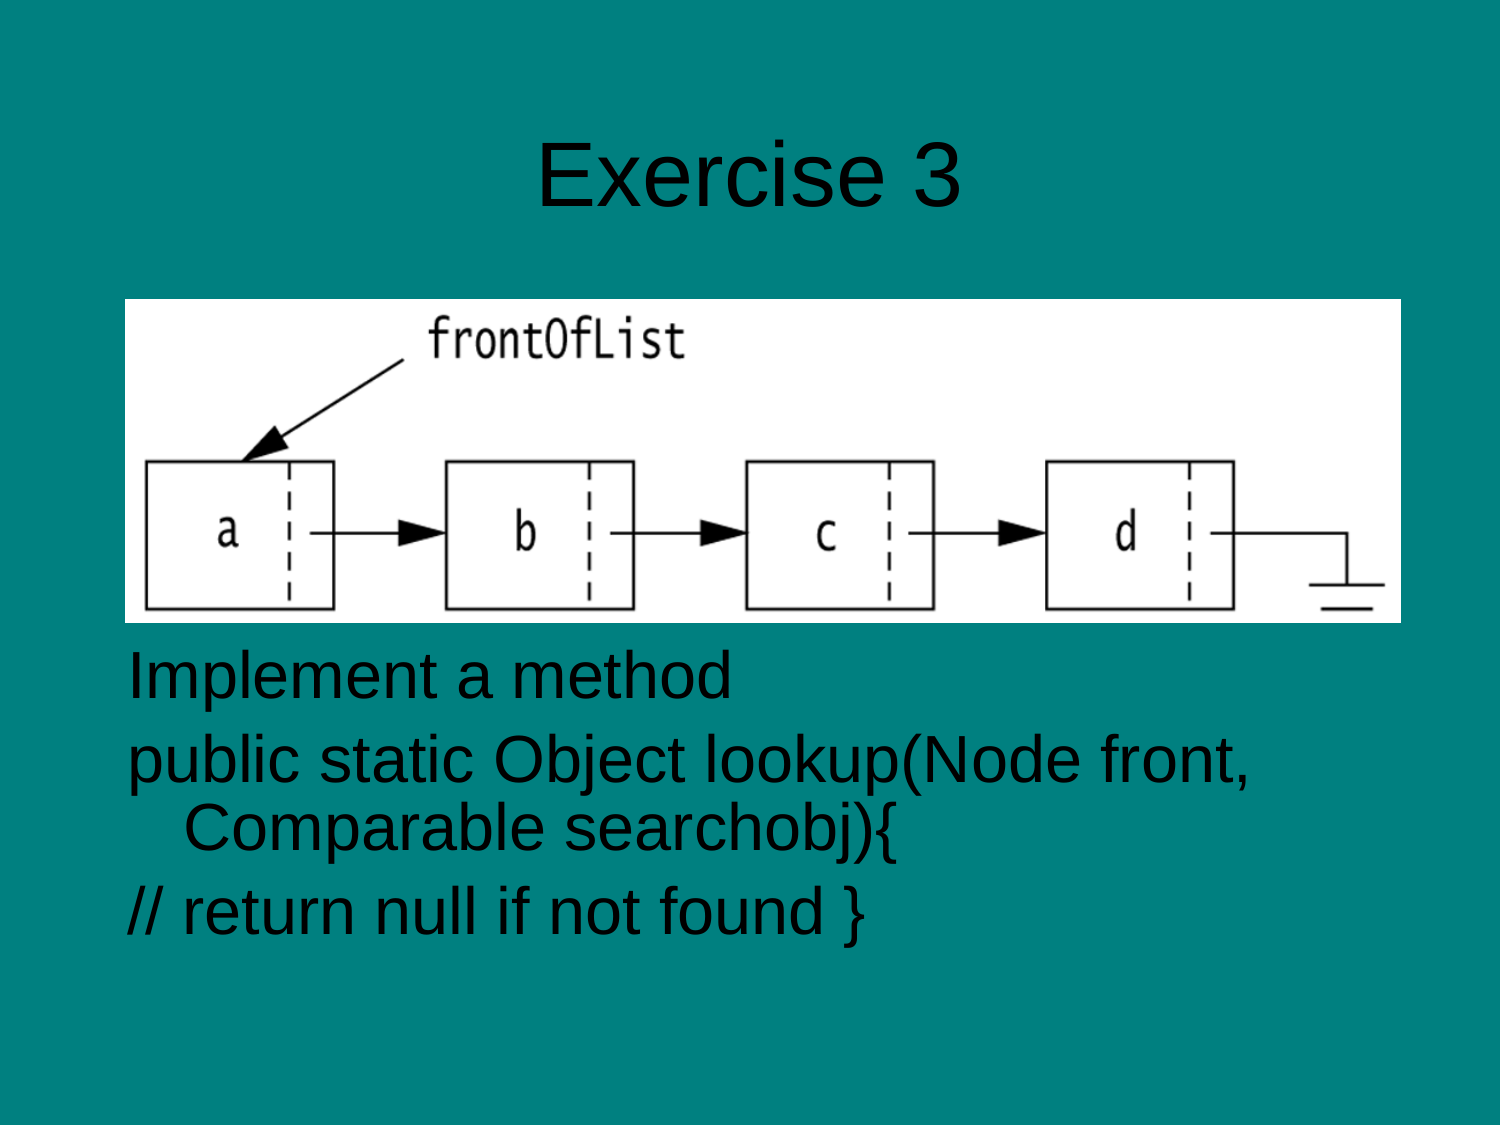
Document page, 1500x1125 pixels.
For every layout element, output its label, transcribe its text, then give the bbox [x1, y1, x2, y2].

title Exercise 3 [112, 99, 1388, 251]
text_box [125, 299, 1401, 623]
list Implement a method public static Object lookup(Node front, Comparable searchobj){ // return null if not found } [112, 637, 1388, 1001]
